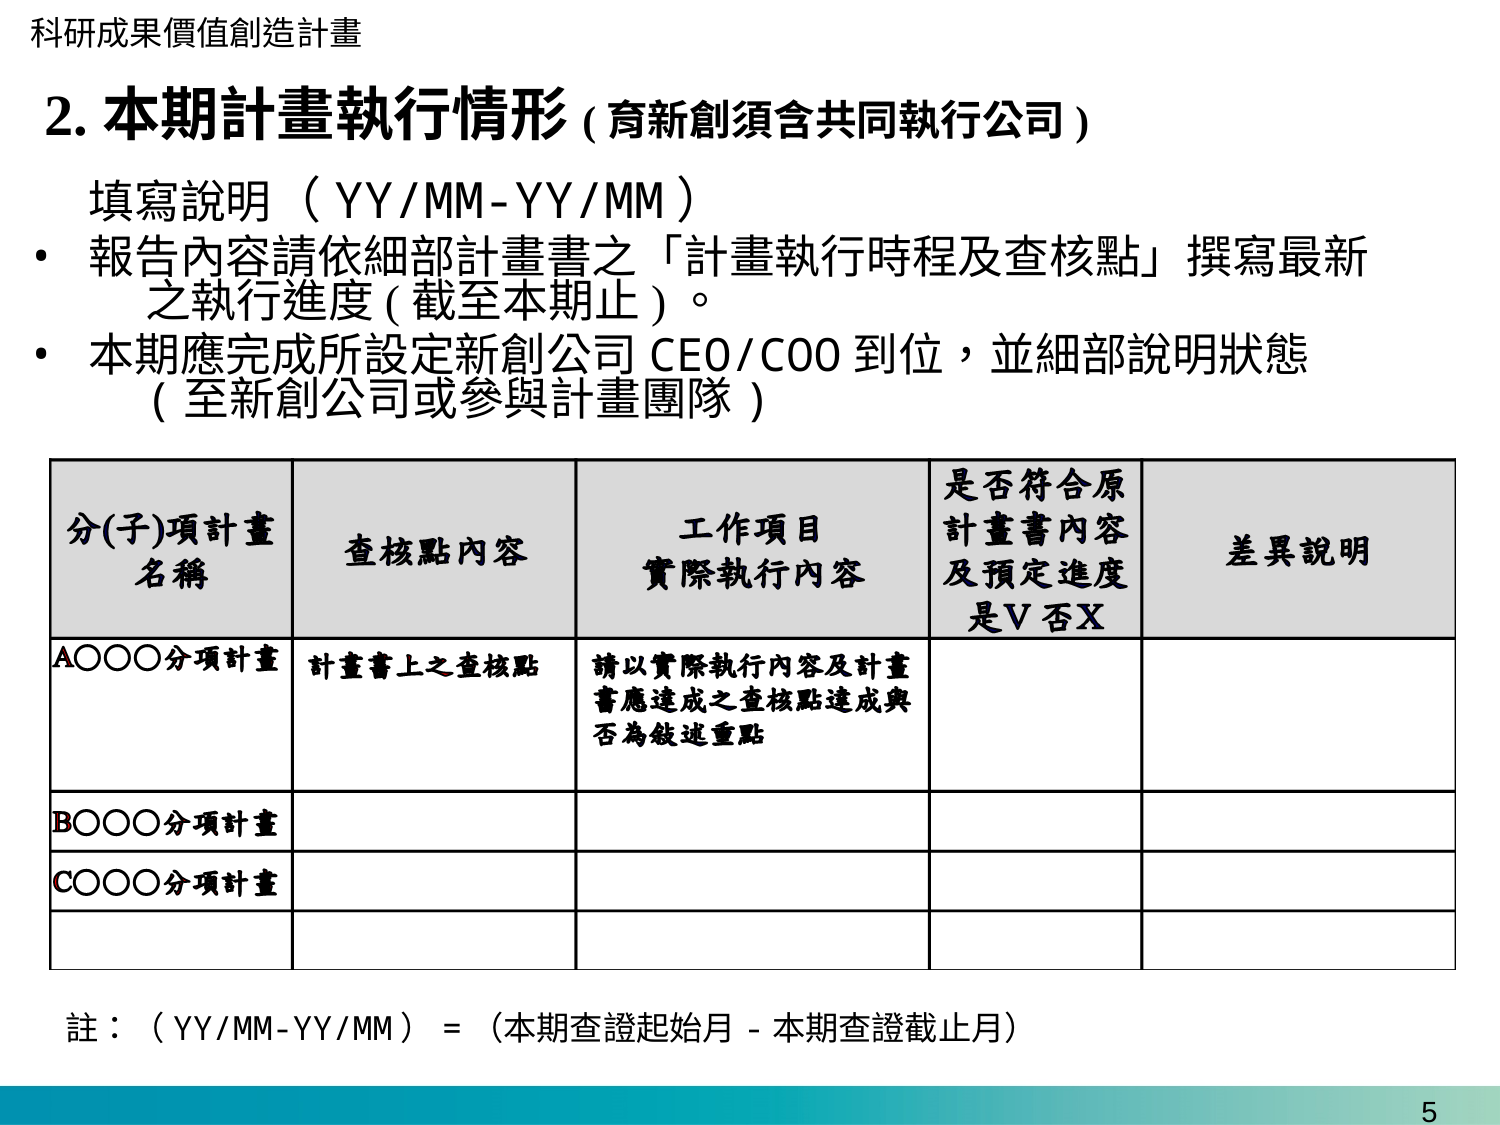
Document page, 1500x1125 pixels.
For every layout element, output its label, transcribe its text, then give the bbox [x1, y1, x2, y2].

text_box 2.本期計畫執行情形(育新創須含共同執行公司) [29, 69, 1066, 156]
picture [49, 450, 1456, 970]
text_box 註：（YY/MM-YY/MM）=（本期查證起始月-本期查證截止月） [50, 999, 973, 1056]
list 填寫說明（YY/MM-YY/MM） 報告內容請依細部計畫書之「計畫執行時程及查核點」撰寫最新之執行進度(截至本期止)。 本期應完成所設定新創公司CEO/COO到位，並細部說明狀態(至新創公司或參與計畫團隊) [17, 172, 1390, 953]
text_box 4 [1406, 1085, 1500, 1125]
